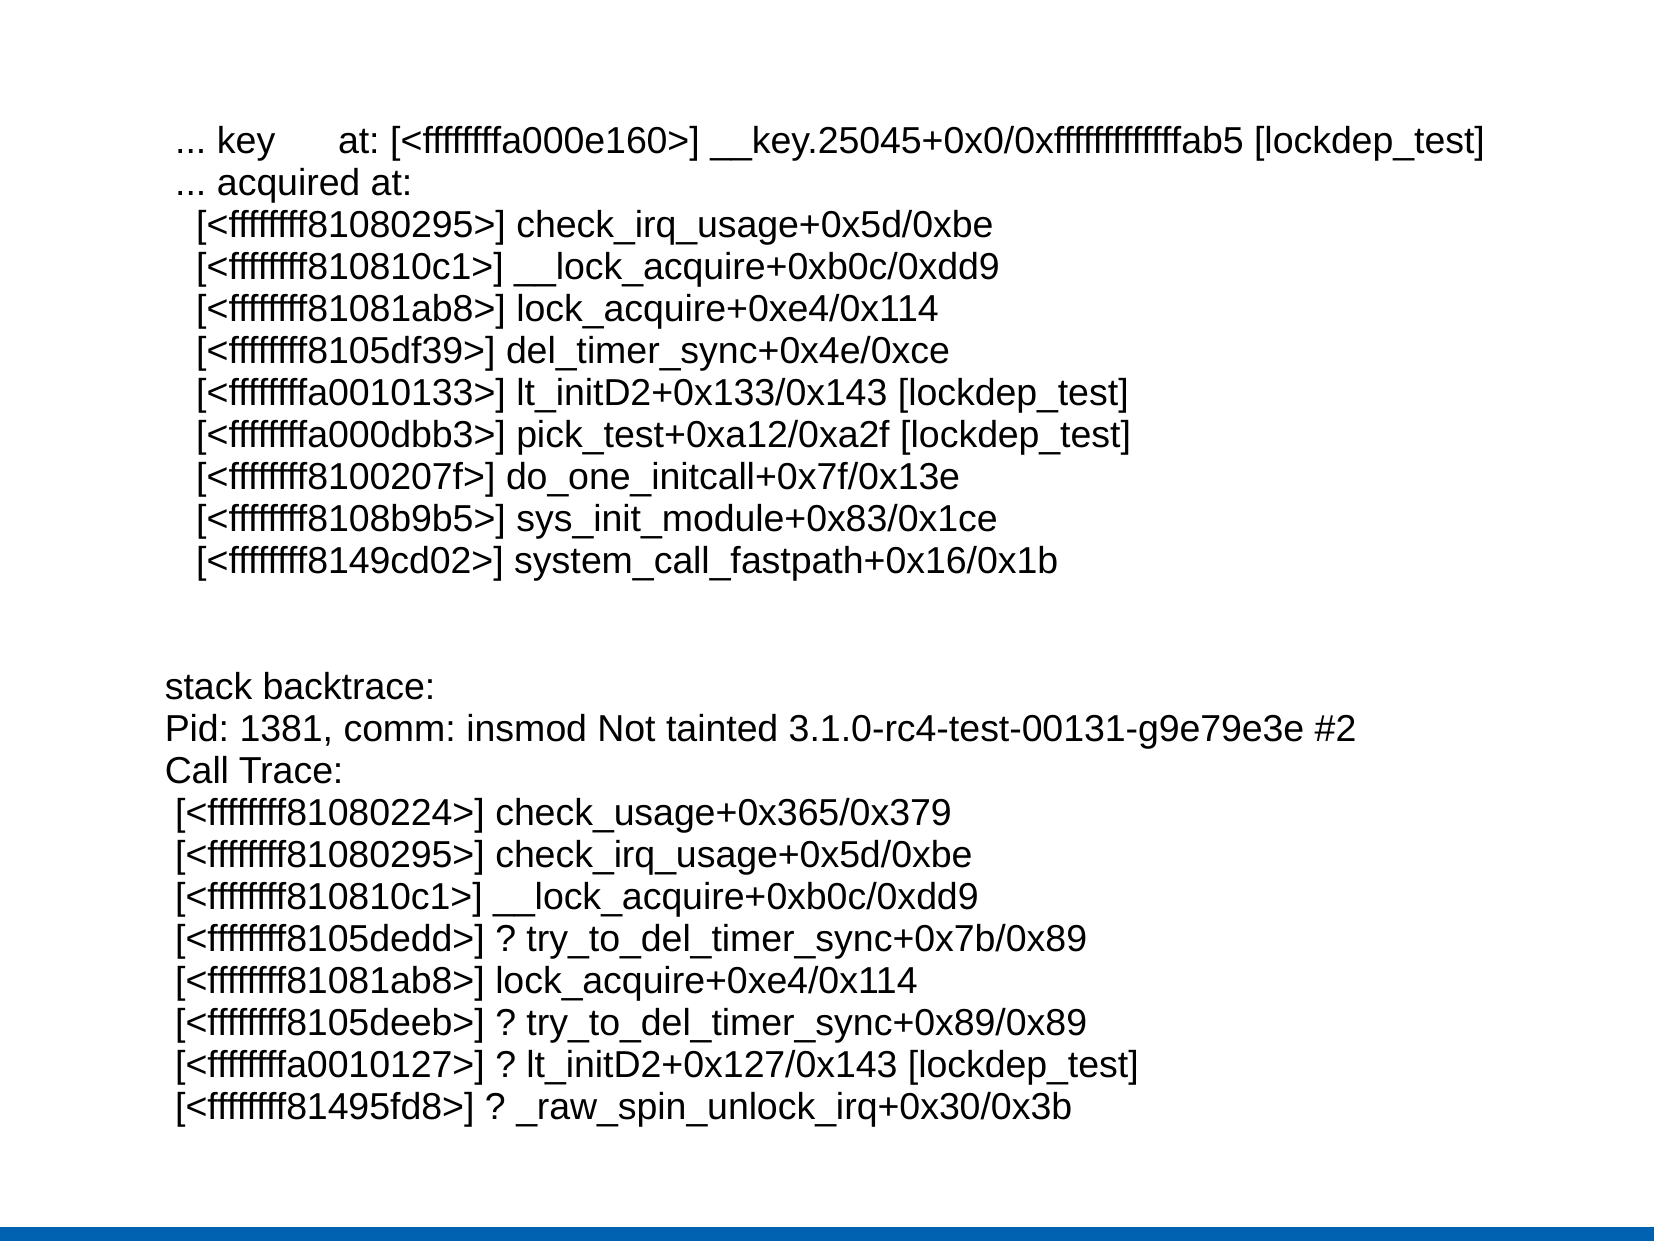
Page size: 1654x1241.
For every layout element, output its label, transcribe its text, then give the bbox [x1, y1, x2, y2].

text_box ... key at: [<ffffffffa000e160>] __key.25045+0x0/0xfffffffffffffab5 [lockdep_test] ... acquired at: [<ffffffff81080295>] check_irq_usage+0x5d/0xbe [<ffffffff810810c1>] __lock_acquire+0xb0c/0xdd9 [<ffffffff81081ab8>] lock_acquire+0xe4/0x114 [<ffffffff8105df39>] del_timer_sync+0x4e/0xce [<ffffffffa0010133>] lt_initD2+0x133/0x143 [lockdep_test] [<ffffffffa000dbb3>] pick_test+0xa12/0xa2f [lockdep_test] [<ffffffff8100207f>] do_one_initcall+0x7f/0x13e [<ffffffff8108b9b5>] sys_init_module+0x83/0x1ce [<ffffffff8149cd02>] system_call_fastpath+0x16/0x1b stack backtrace: Pid: 1381, comm: insmod Not tainted 3.1.0-rc4-test-00131-g9e79e3e #2 Call Trace: [<ffffffff81080224>] check_usage+0x365/0x379 [<ffffffff81080295>] check_irq_usage+0x5d/0xbe [<ffffffff810810c1>] __lock_acquire+0xb0c/0xdd9 [<ffffffff8105dedd>] ? try_to_del_timer_sync+0x7b/0x89 [<ffffffff81081ab8>] lock_acquire+0xe4/0x114 [<ffffffff8105deeb>] ? try_to_del_timer_sync+0x89/0x89 [<ffffffffa0010127>] ? lt_initD2+0x127/0x143 [lockdep_test] [<ffffffff81495fd8>] ? _raw_spin_unlock_irq+0x30/0x3b [150, 112, 1504, 1136]
